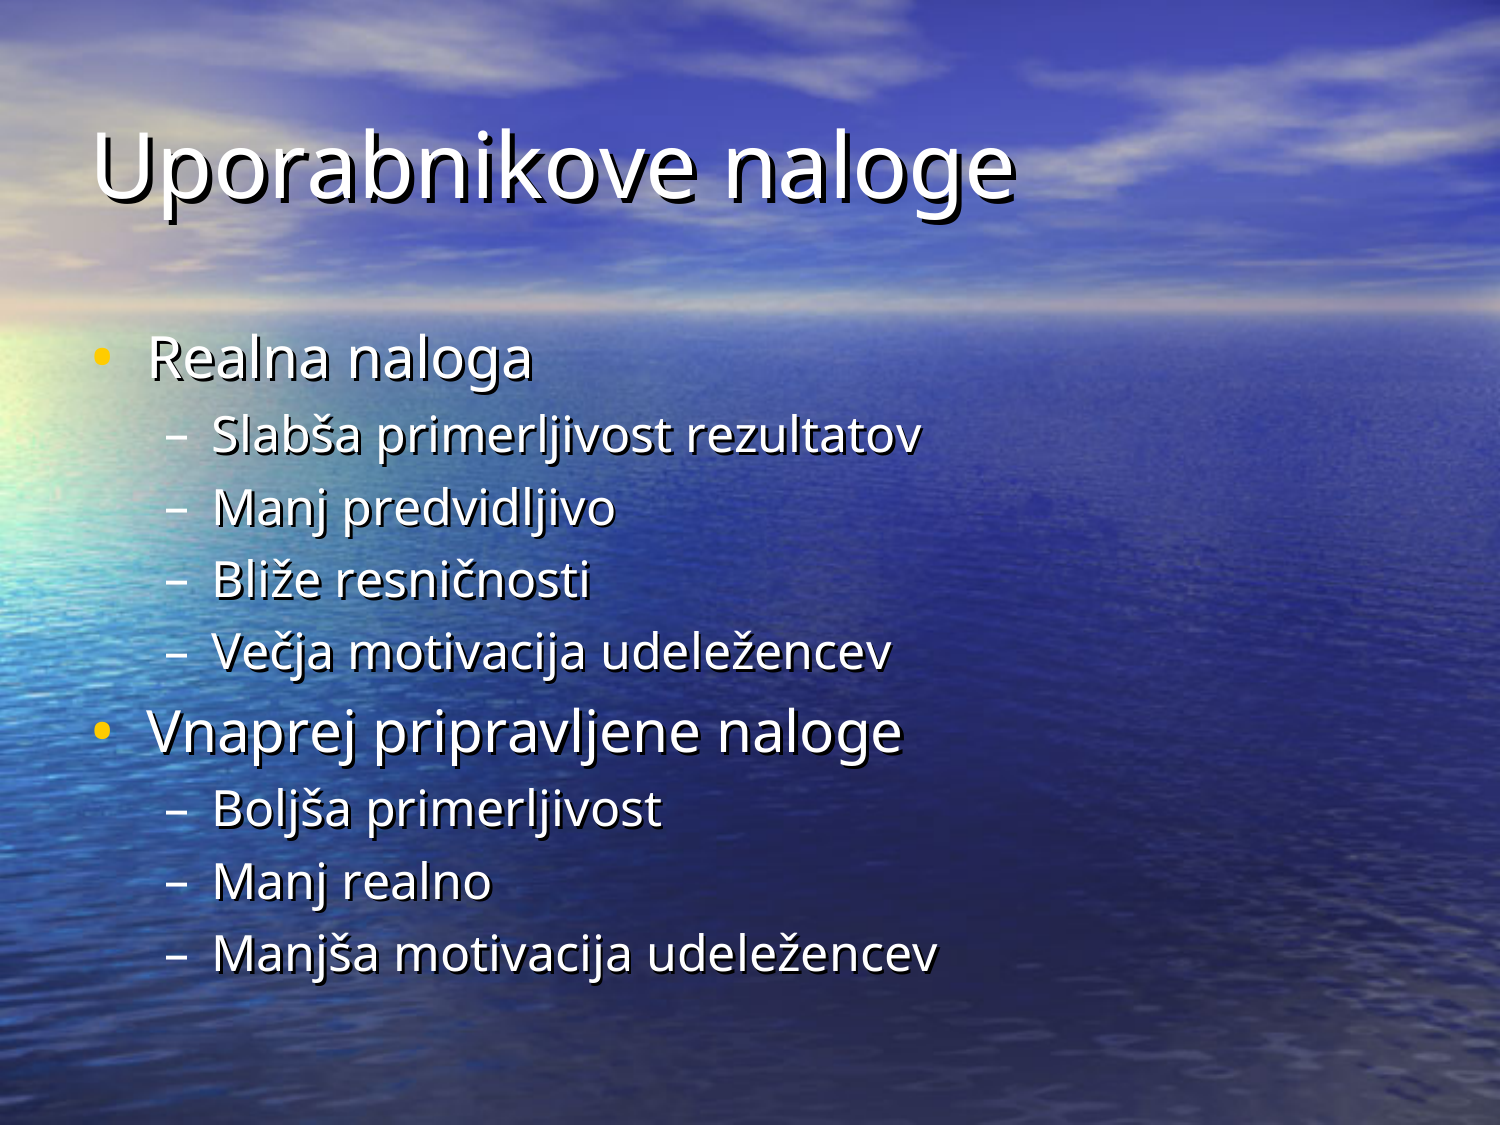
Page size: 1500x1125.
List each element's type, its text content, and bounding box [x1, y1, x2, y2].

title Uporabnikove naloge [75, 47, 1426, 276]
picture [0, 0, 1500, 1125]
list Realna naloga Slabša primerljivost rezultatov Manj predvidljivo Bliže resničnosti Večja motivacija udeležencev Vnaprej pripravljene naloge Boljša primerljivost Manj realno Manjša motivacija udeležencev [75, 312, 1426, 990]
